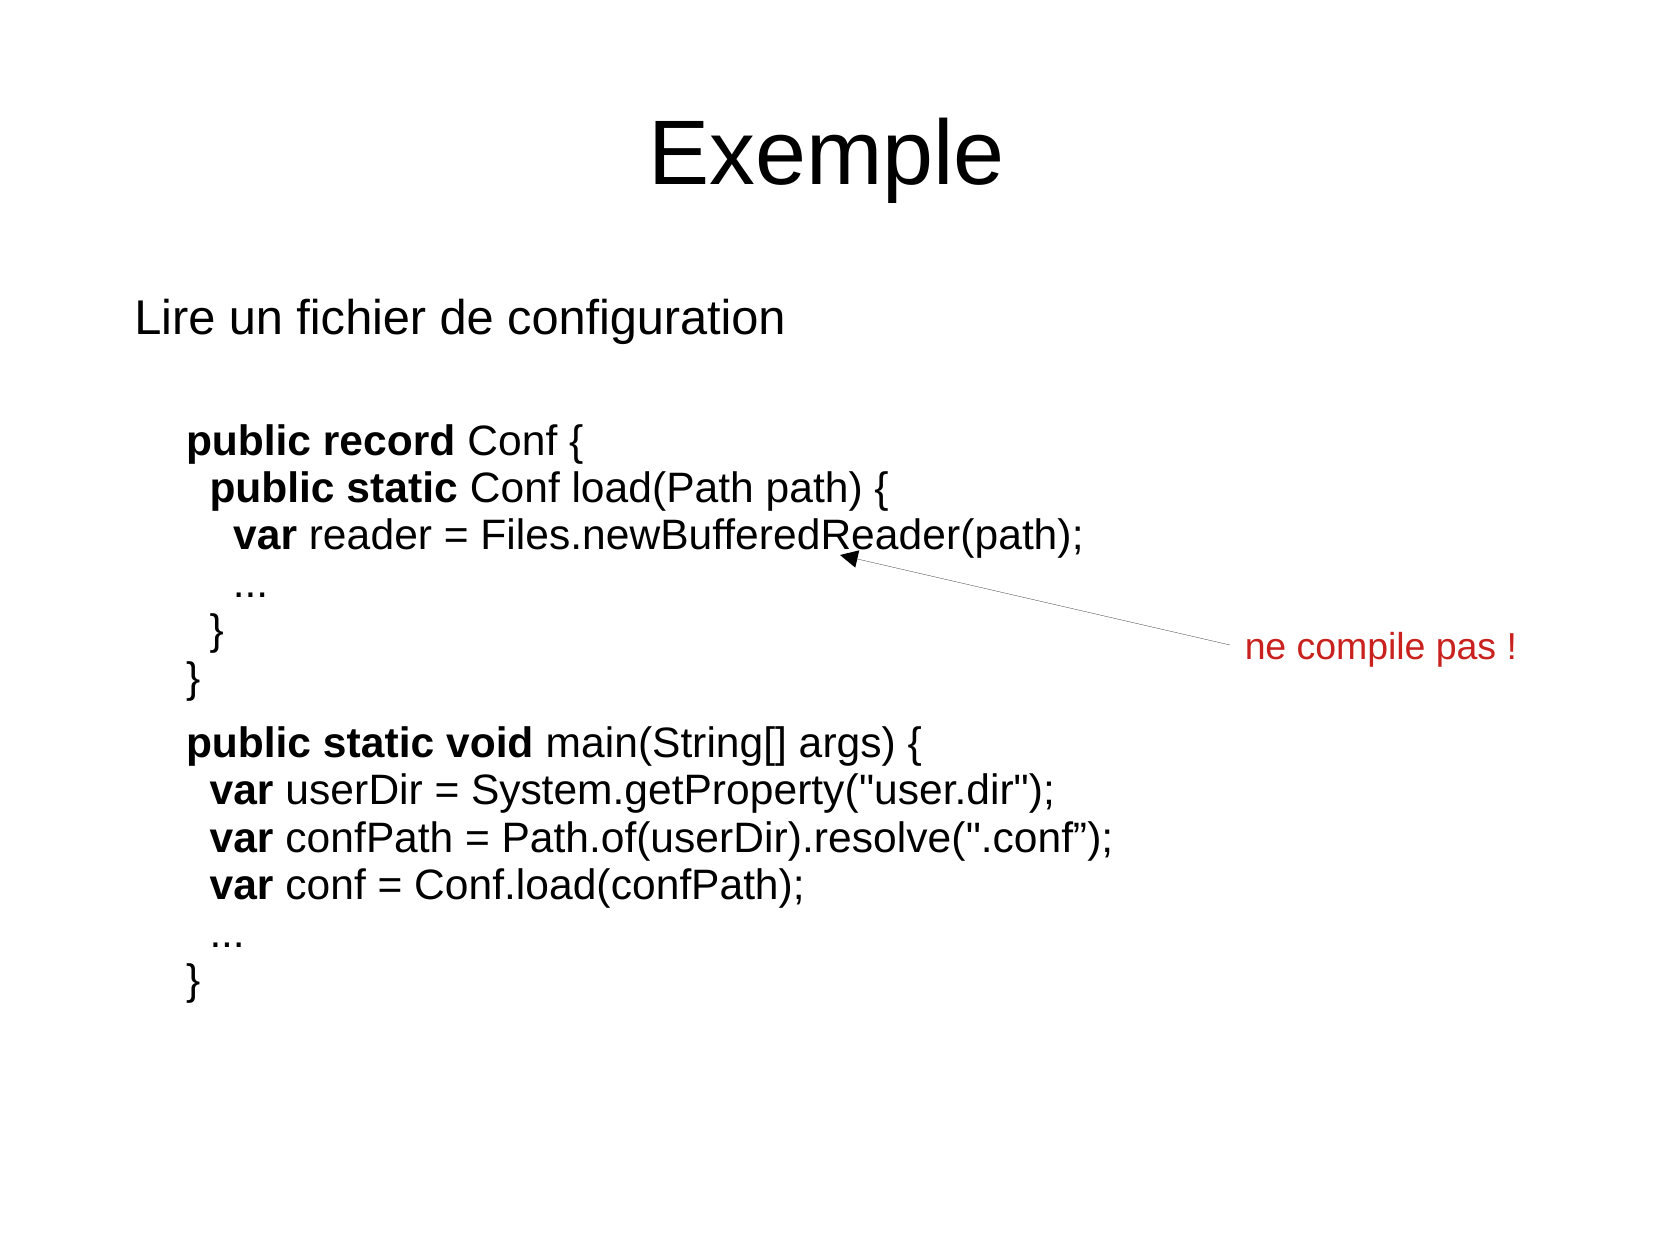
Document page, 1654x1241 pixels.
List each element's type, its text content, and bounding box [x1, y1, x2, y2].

title Exemple [82, 49, 1571, 257]
text_box ne compile pas ! [1230, 618, 1533, 676]
list Lire un fichier de configuration public record Conf { public static Conf load(Path path) { var reader = Files.newBufferedReader(path); ... } } public static void main(String[] args) { var userDir = System.getProperty("user.dir"); var confPath = Path.of(userDir).resolve(".conf”); var conf = Conf.load(confPath); ... } [82, 290, 1156, 1010]
